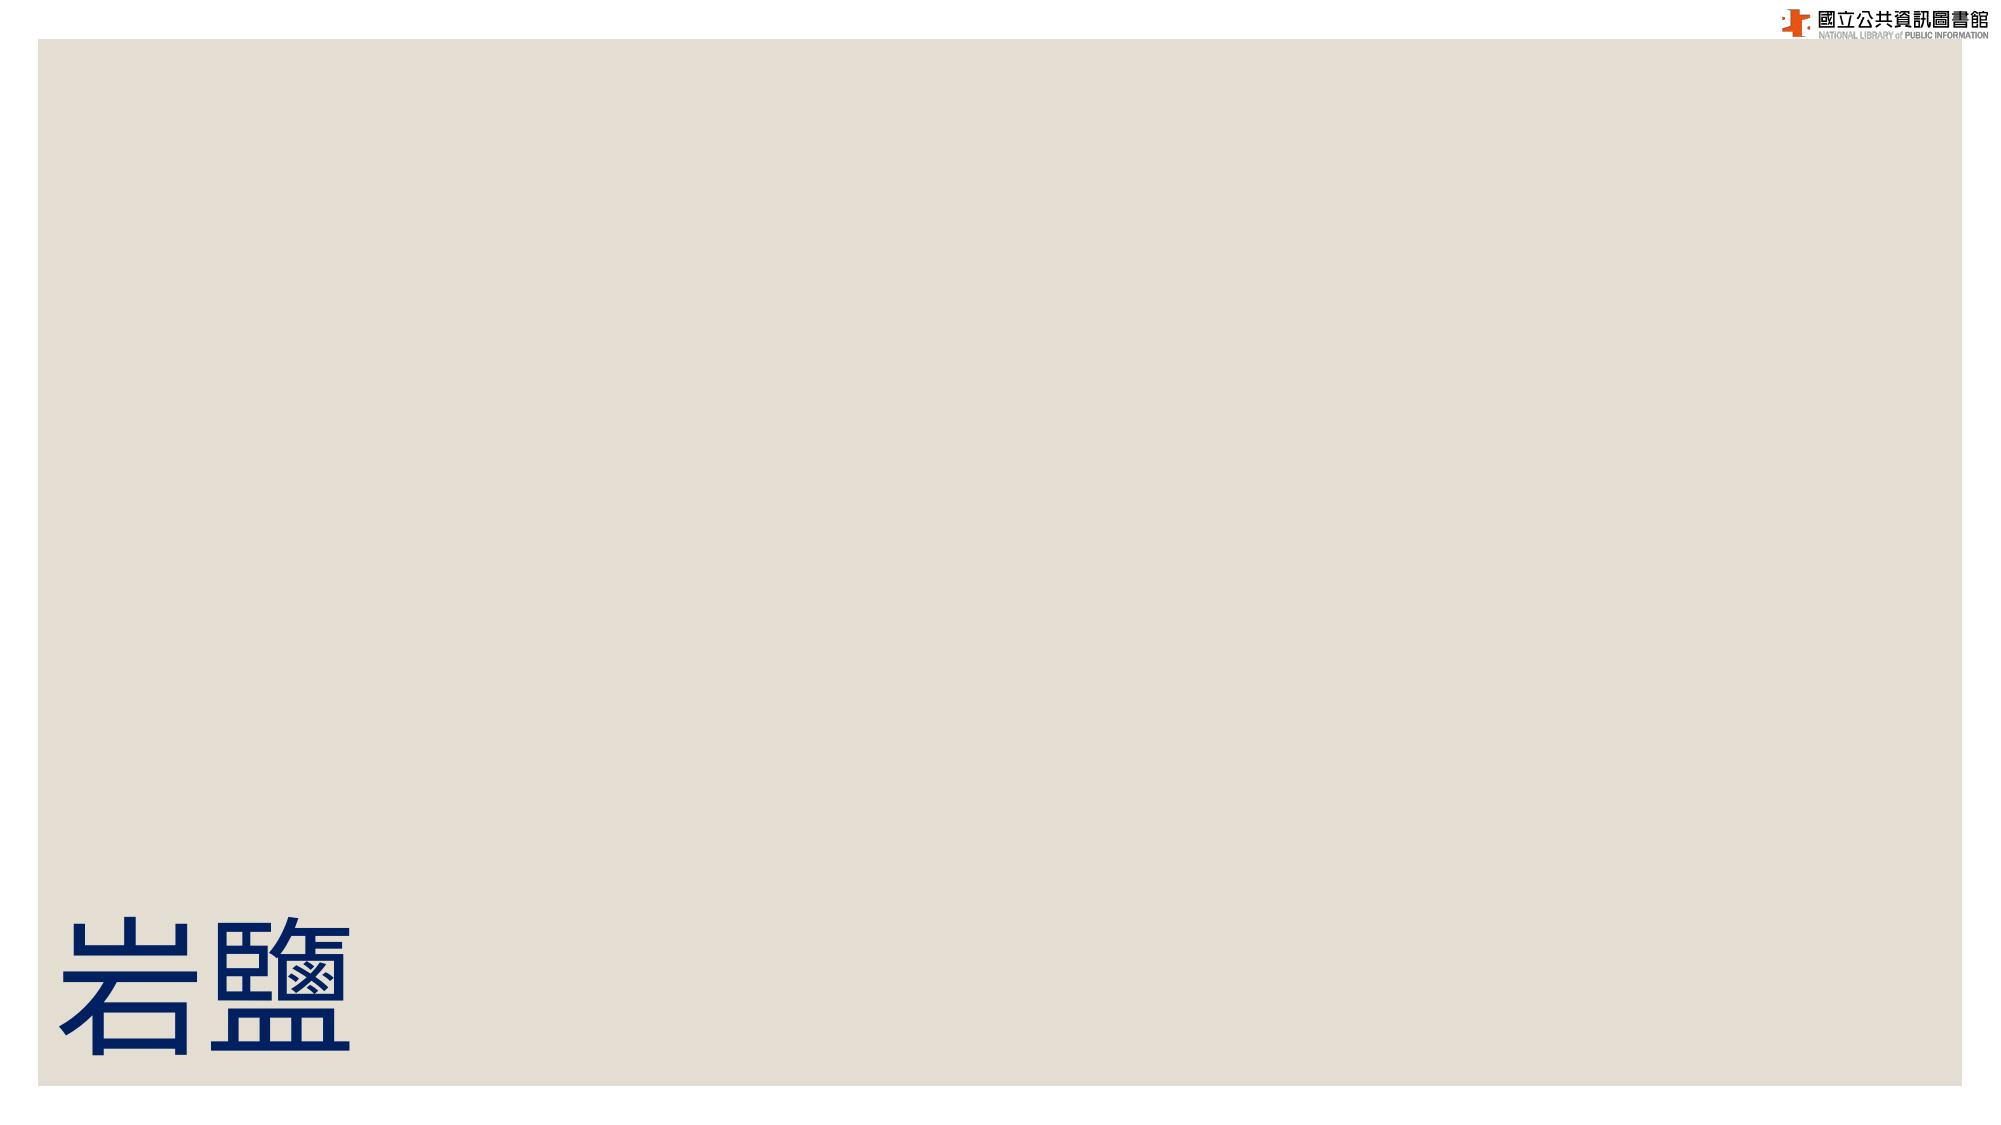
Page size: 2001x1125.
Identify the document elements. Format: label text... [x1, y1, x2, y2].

text_box 岩鹽 [41, 886, 371, 1081]
